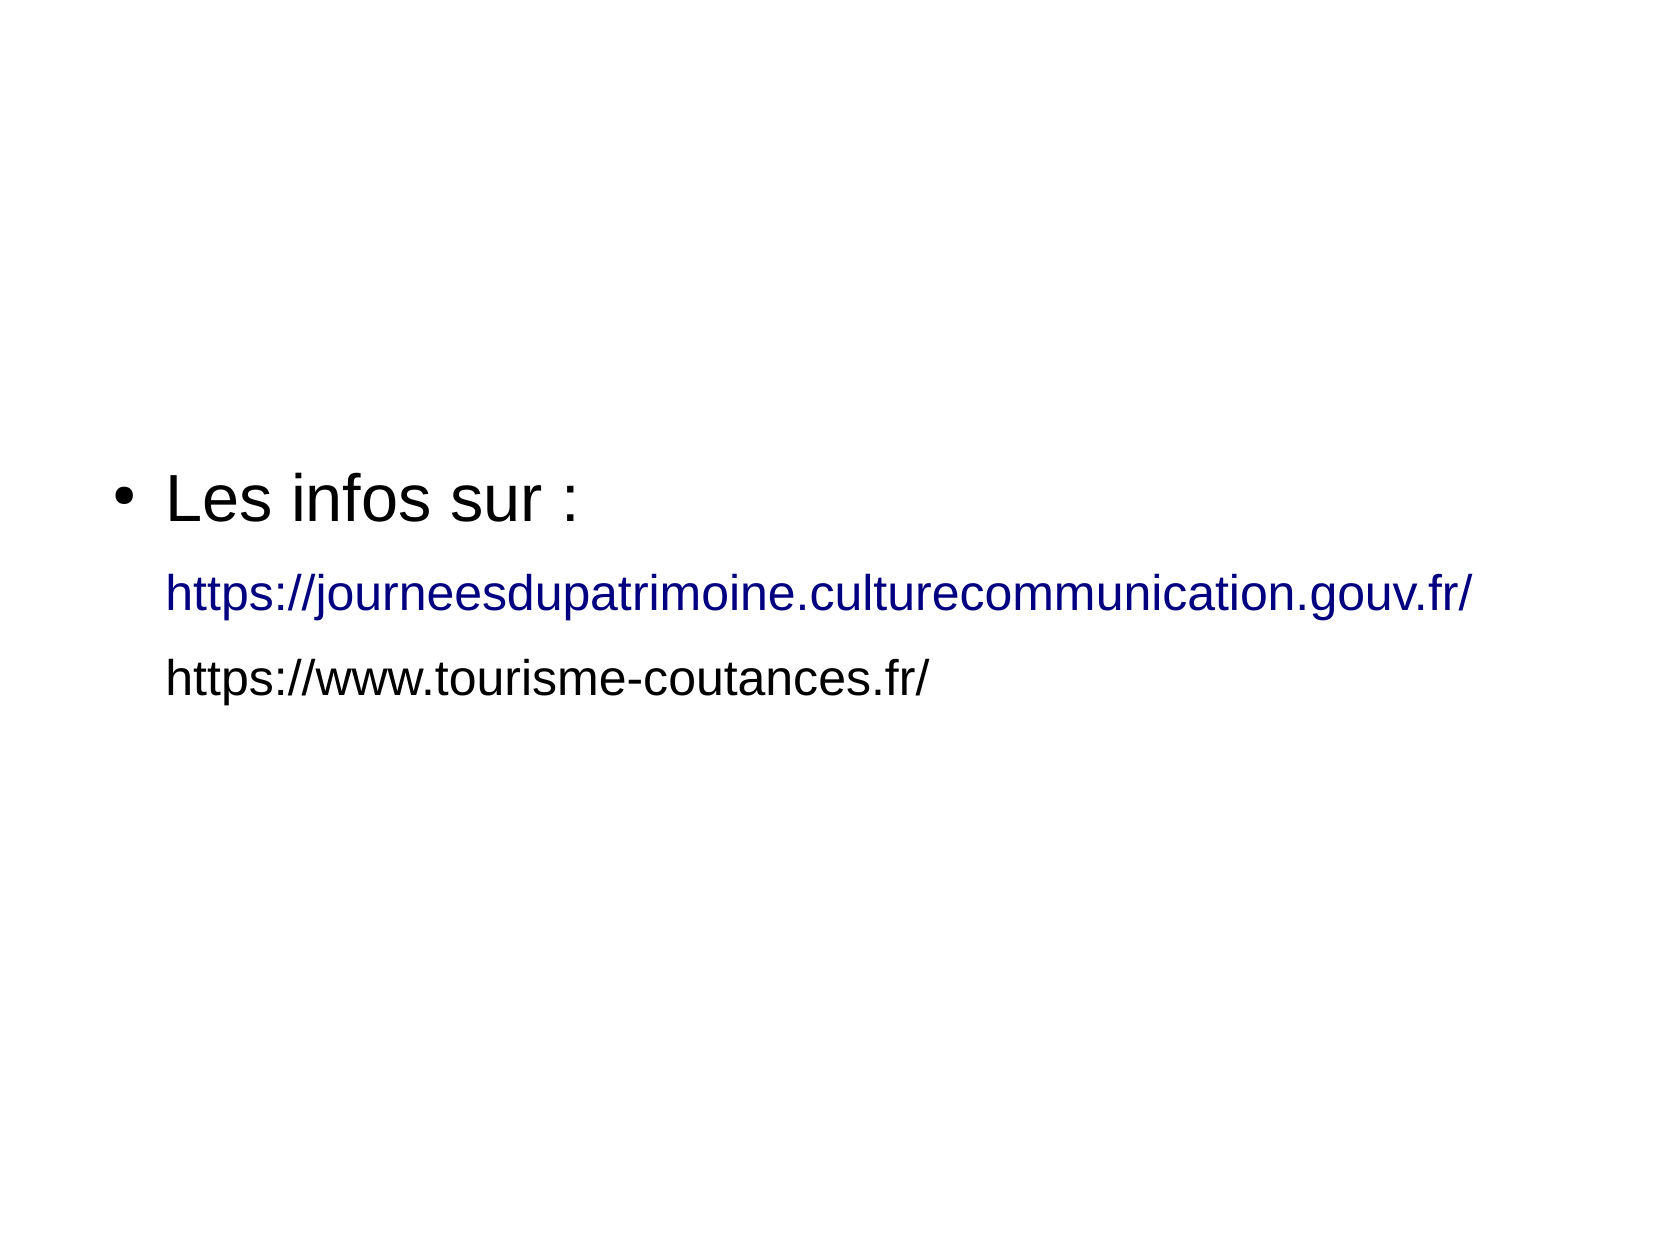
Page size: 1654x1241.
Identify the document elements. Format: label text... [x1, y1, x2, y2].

list Les infos sur : https://journeesdupatrimoine.culturecommunication.gouv.fr/ https://www.tourisme-coutances.fr/ [94, 460, 1642, 804]
